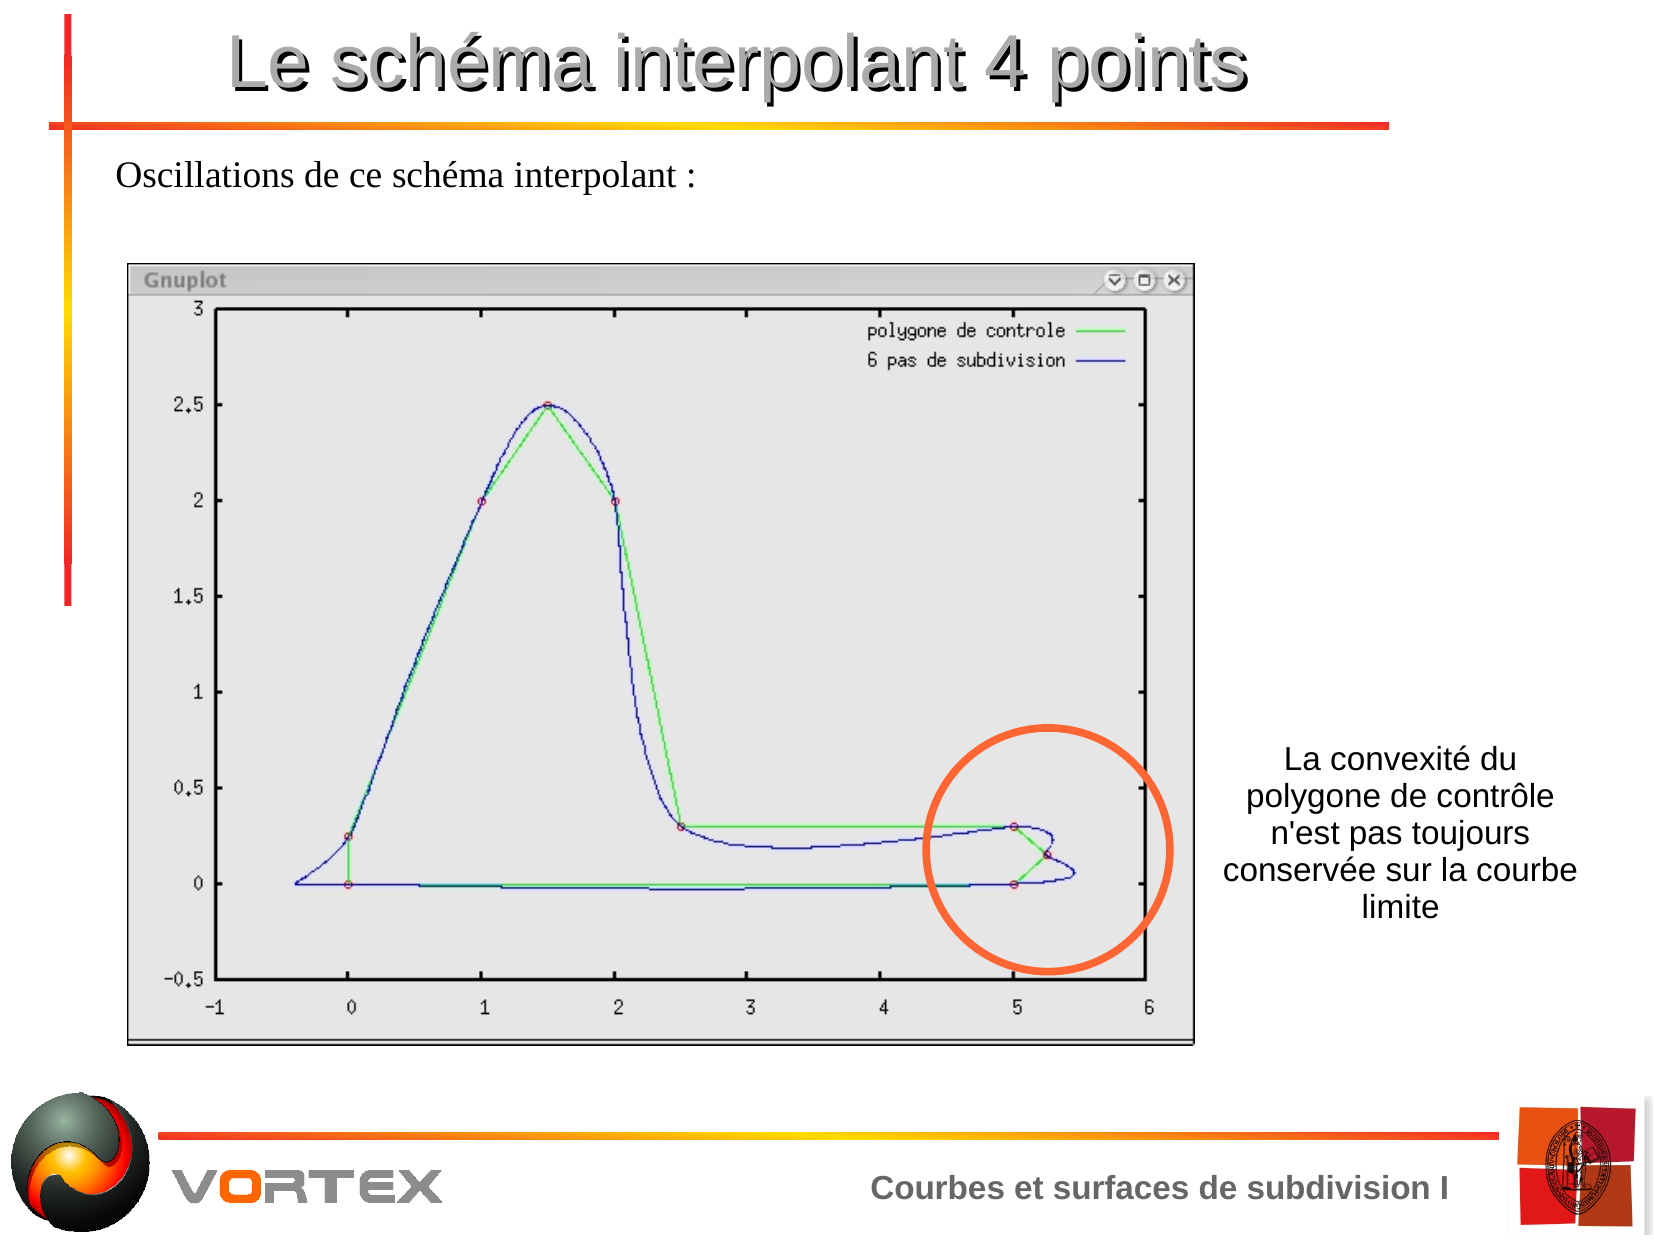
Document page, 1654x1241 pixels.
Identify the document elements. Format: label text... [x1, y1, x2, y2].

picture [127, 263, 1195, 1046]
title Le schéma interpolant 4 points [82, 4, 1392, 120]
text_box La convexité du polygone de contrôle n'est pas toujours conservée sur la courbe limite [1200, 732, 1601, 954]
picture [11, 1092, 443, 1232]
list Oscillations de ce schéma interpolant : [97, 153, 1571, 1109]
picture [1505, 1096, 1653, 1235]
